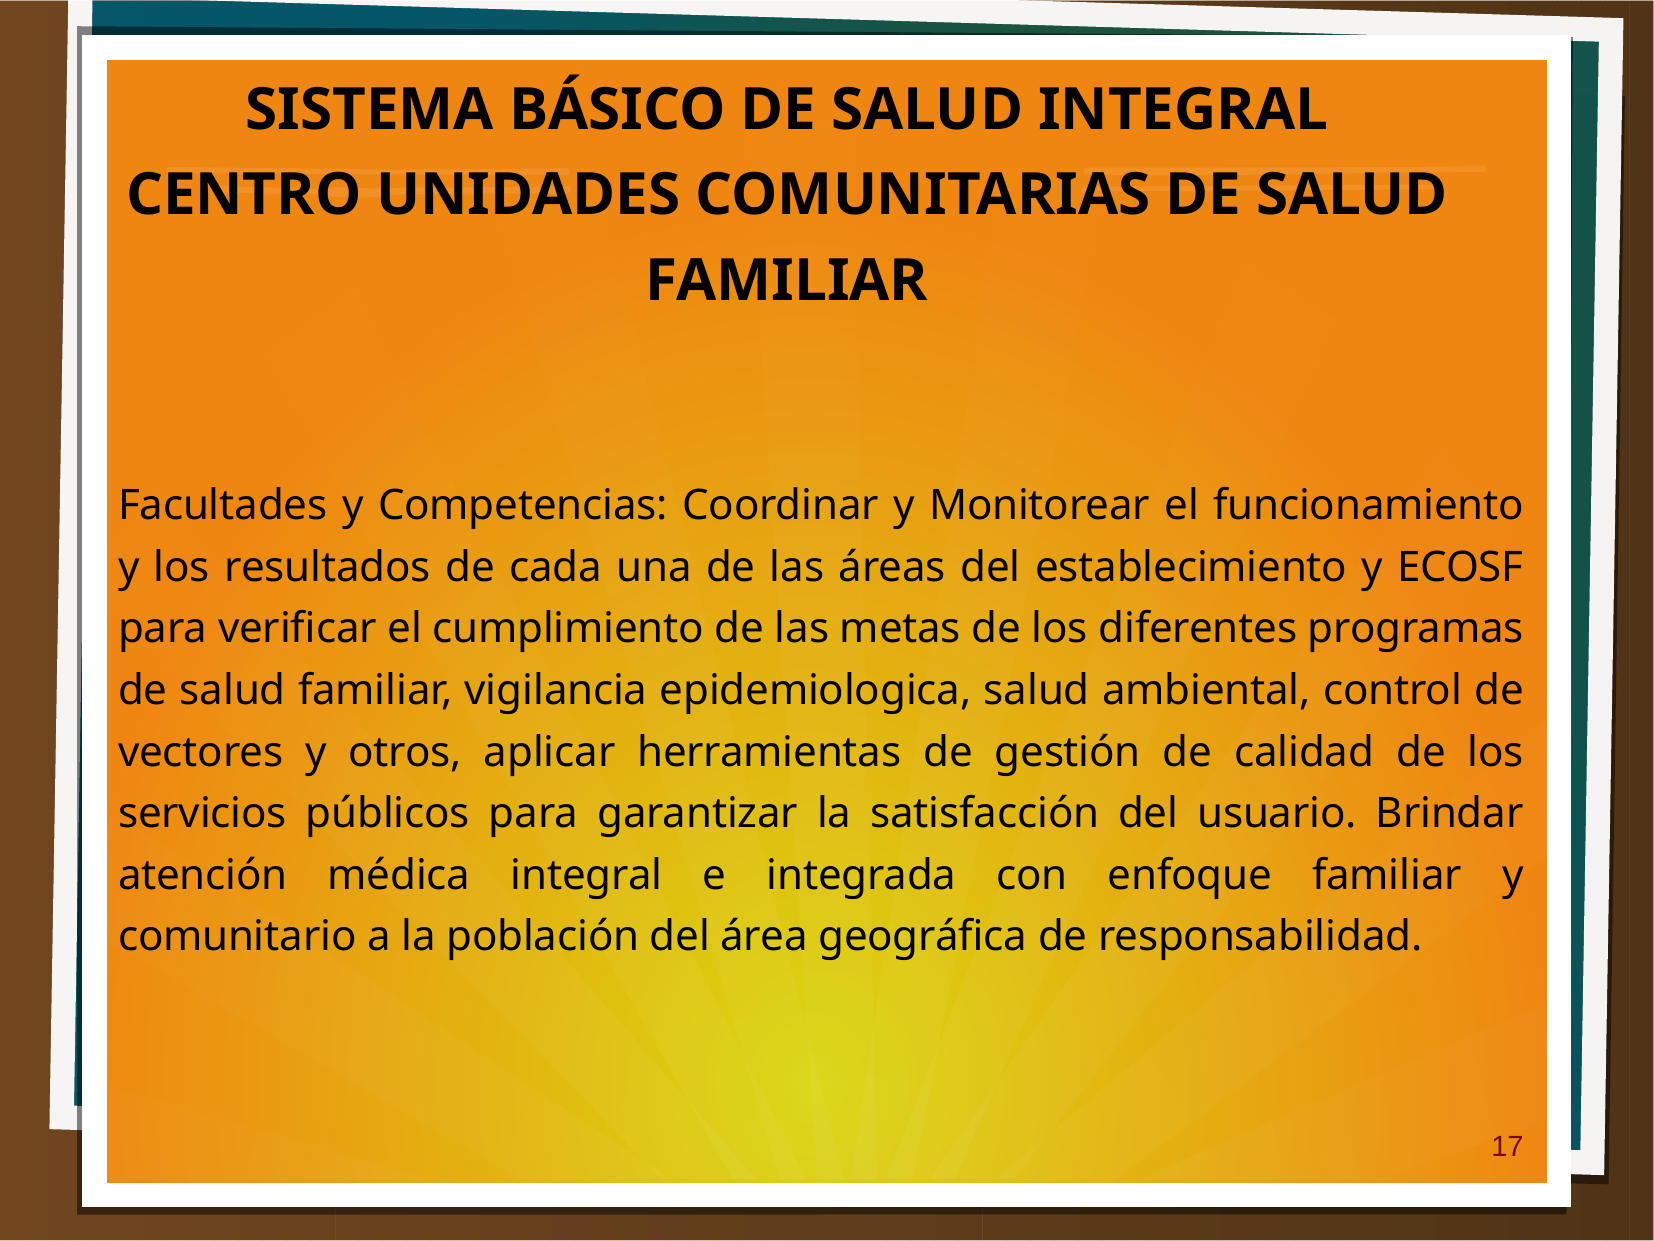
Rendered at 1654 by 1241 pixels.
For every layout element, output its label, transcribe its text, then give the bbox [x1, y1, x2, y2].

text_box Facultades y Competencias: Coordinar y Monitorear el funcionamiento y los resultados de cada una de las áreas del establecimiento y ECOSF para verificar el cumplimiento de las metas de los diferentes programas de salud familiar, vigilancia epidemiologica, salud ambiental, control de vectores y otros, aplicar herramientas de gestión de calidad de los servicios públicos para garantizar la satisfacción del usuario. Brindar atención médica integral e integrada con enfoque familiar y comunitario a la población del área geográfica de responsabilidad. [118, 354, 1524, 981]
title SISTEMA BÁSICO DE SALUD INTEGRAL CENTRO UNIDADES COMUNITARIAS DE SALUD FAMILIAR [122, 59, 1452, 319]
